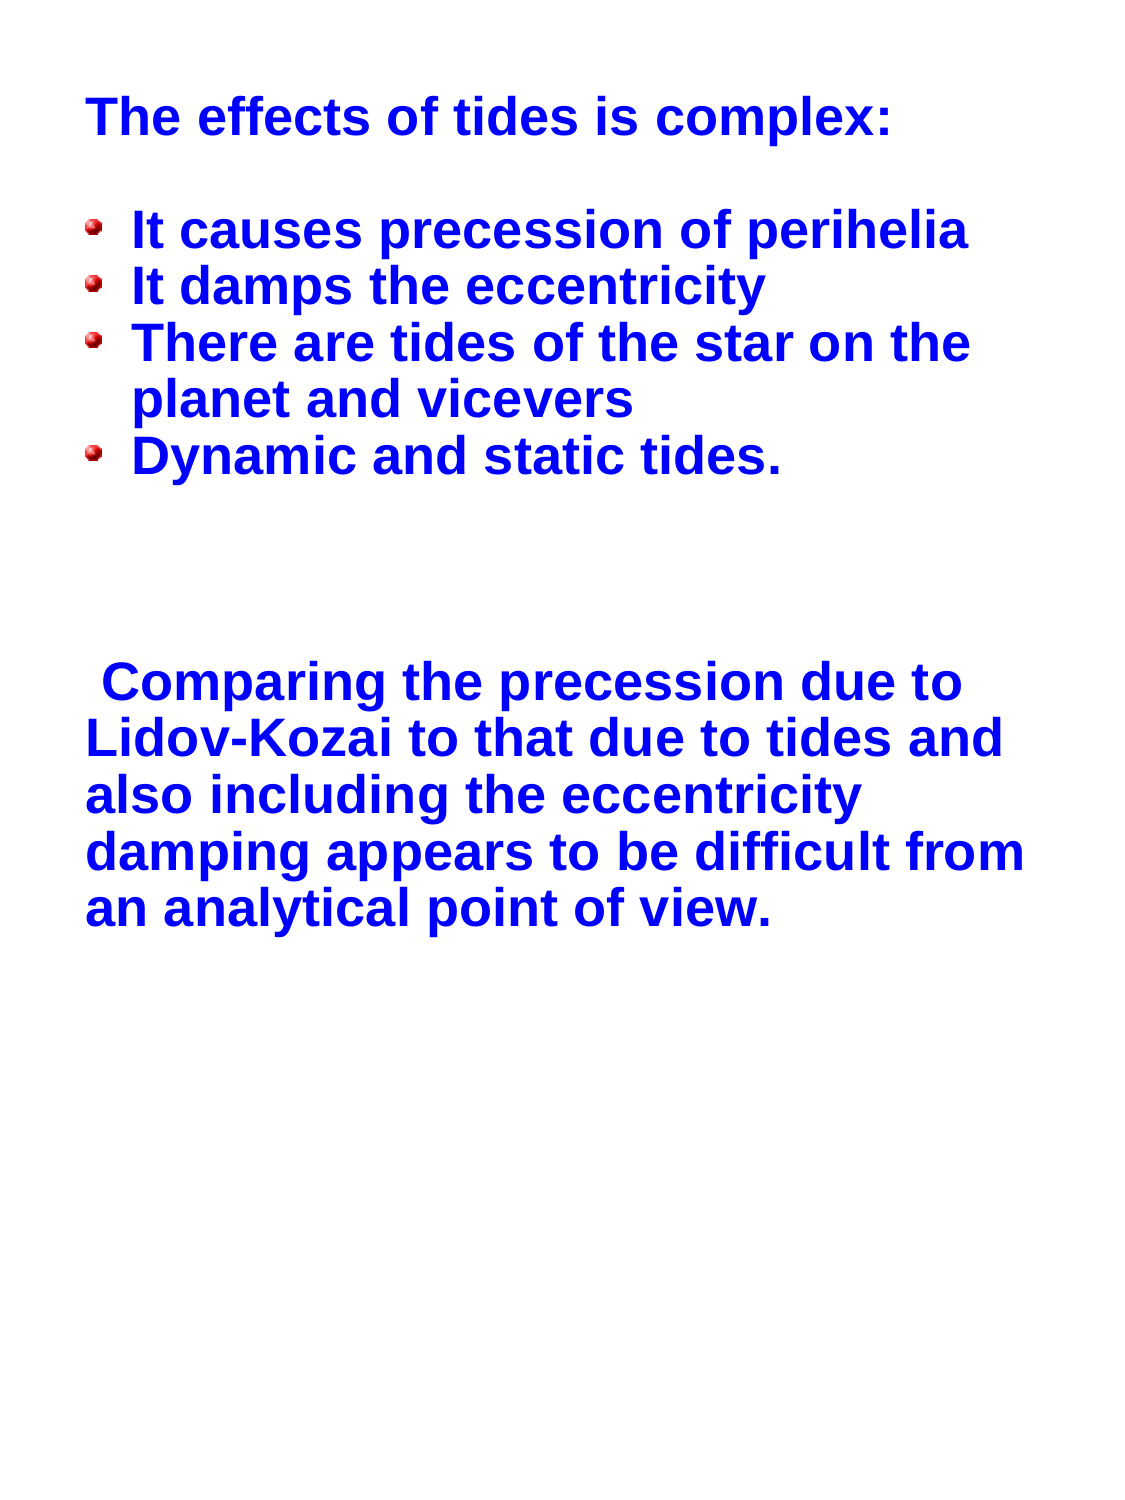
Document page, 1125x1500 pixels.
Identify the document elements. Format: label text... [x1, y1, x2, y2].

text_box The effects of tides is complex: It causes precession of perihelia It damps the eccentricity There are tides of the star on the planet and vicevers Dynamic and static tides. Comparing the precession due to Lidov-Kozai to that due to tides and also including the eccentricity damping appears to be difficult from an analytical point of view. [70, 82, 1087, 1067]
